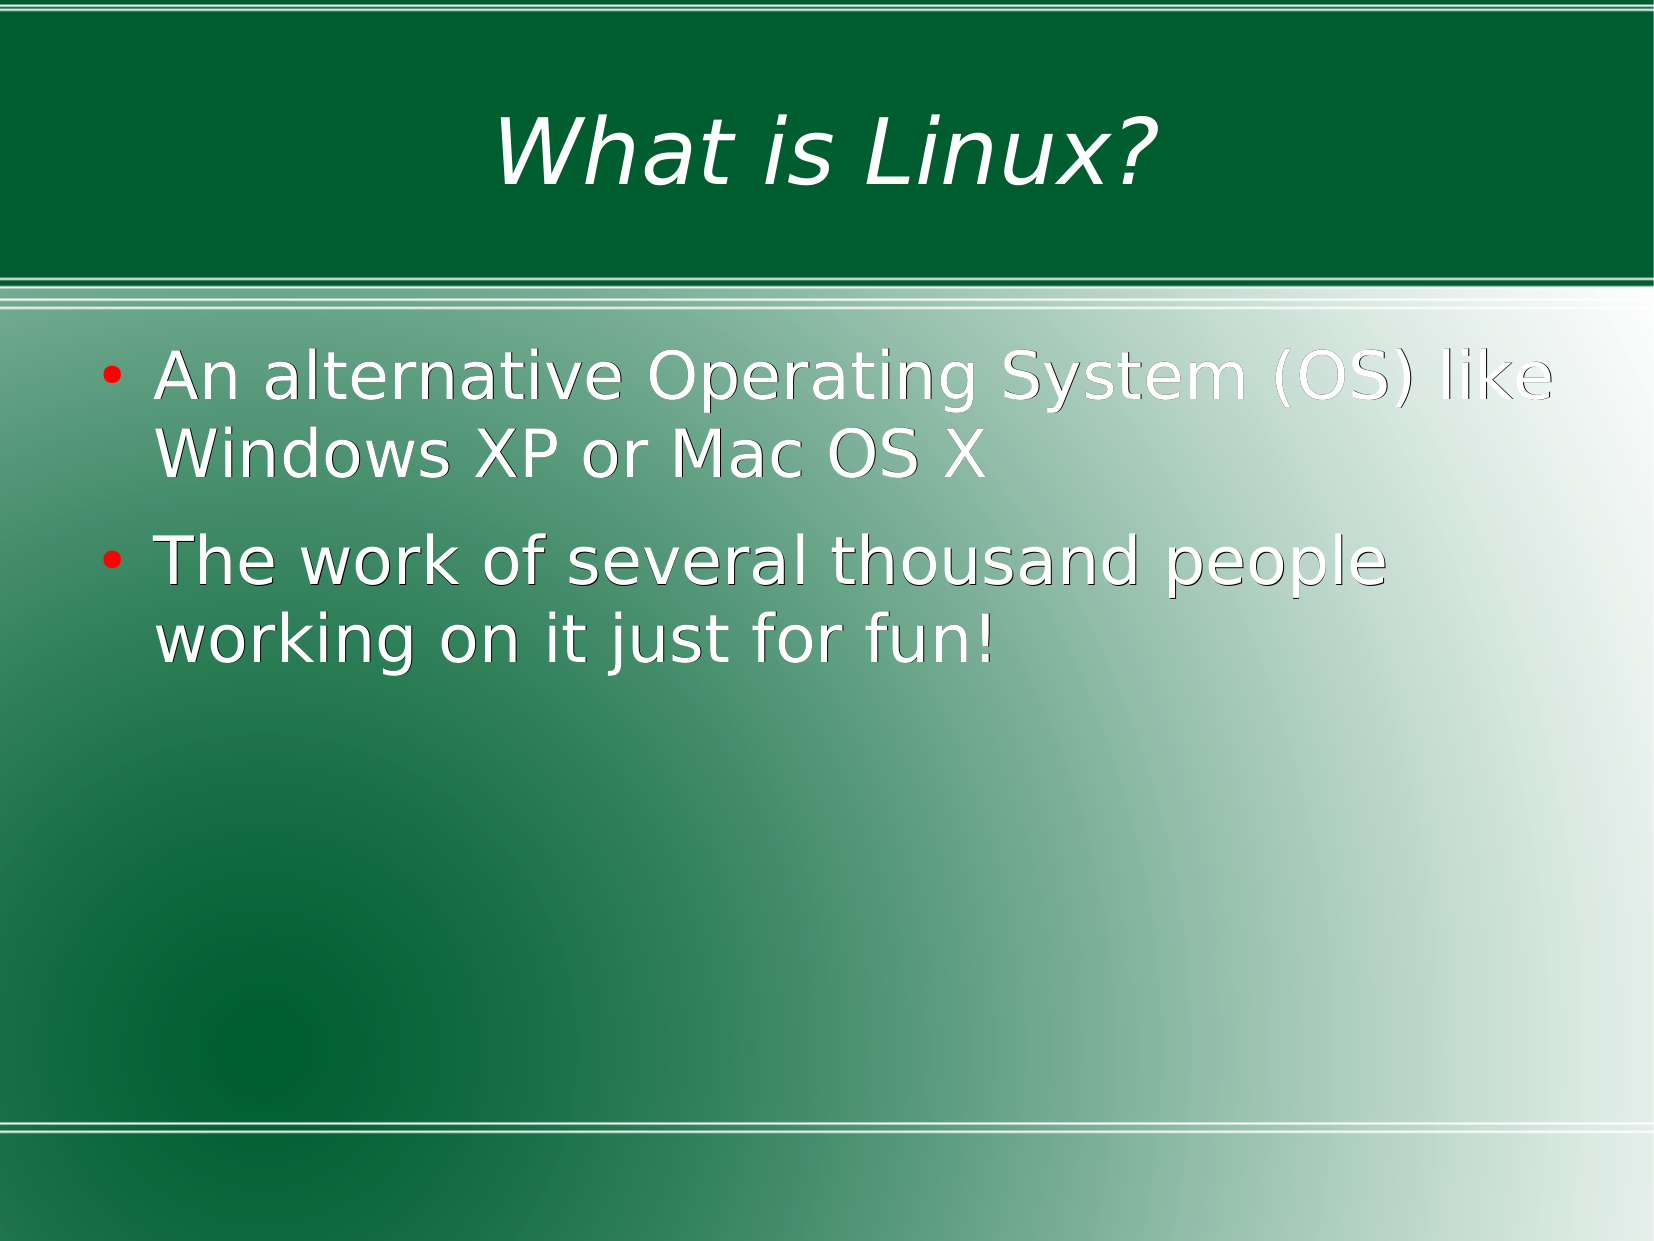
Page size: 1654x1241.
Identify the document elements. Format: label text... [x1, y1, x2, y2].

picture [0, 0, 1654, 1241]
title What is Linux? [82, 56, 1571, 250]
list An alternative Operating System (OS) like Windows XP or Mac OS X The work of several thousand people working on it just for fun! [82, 337, 1571, 1142]
